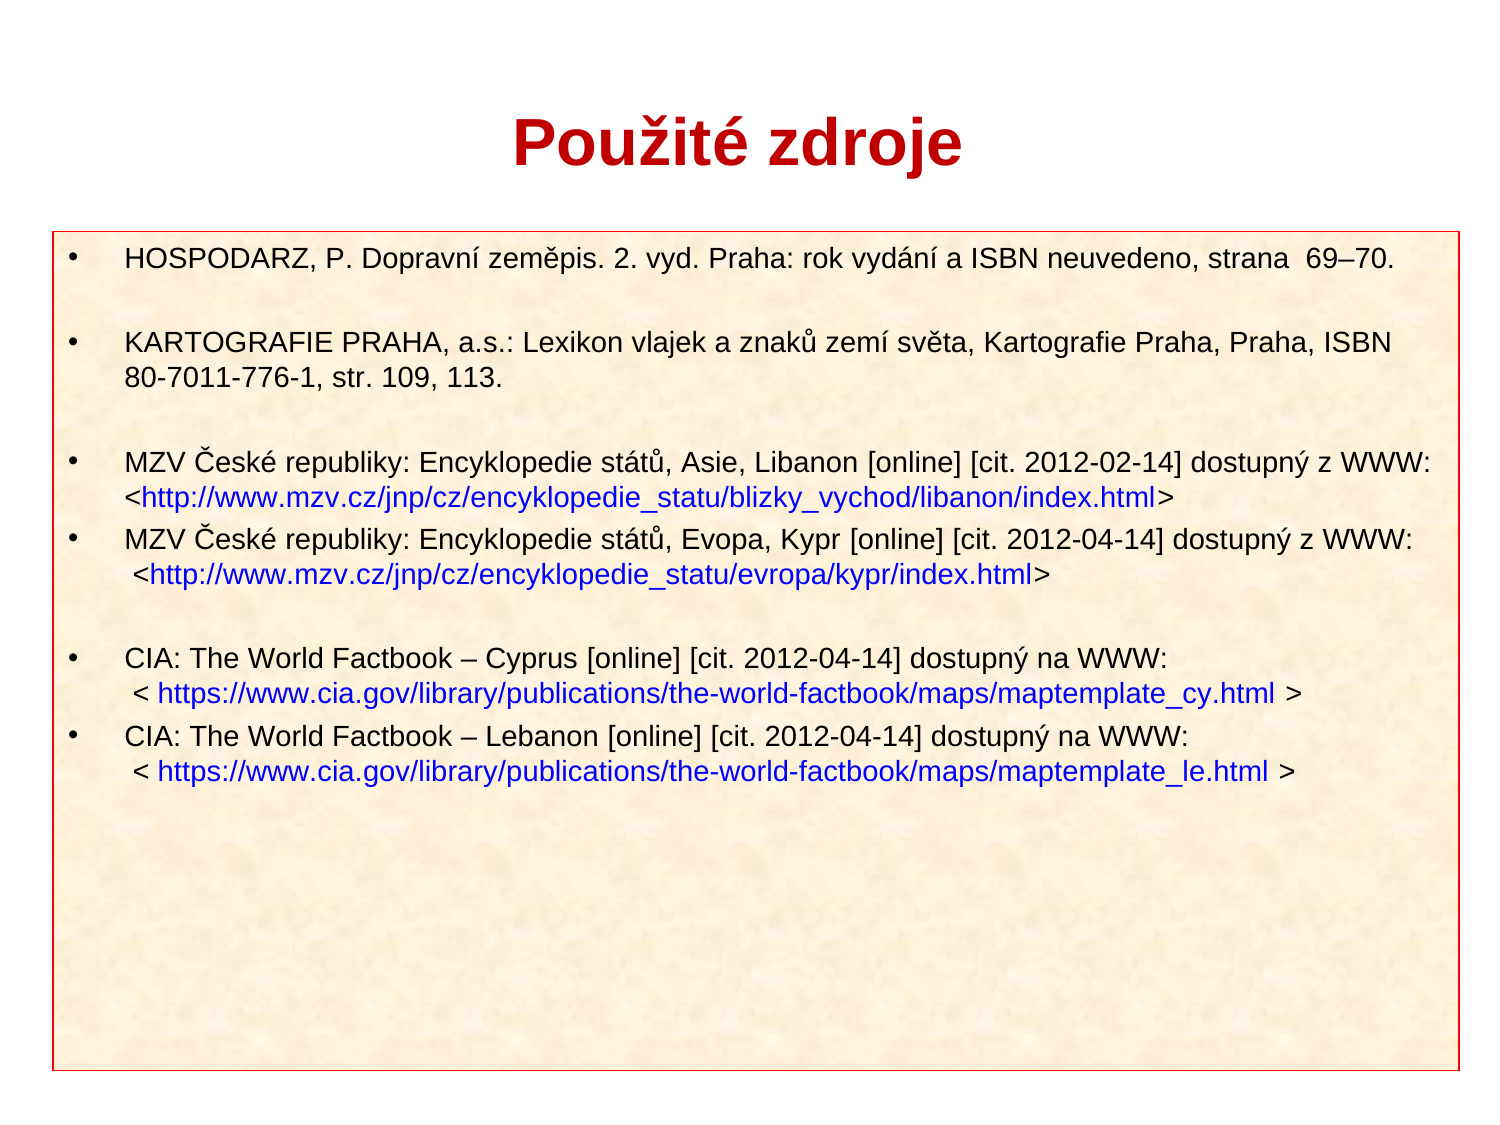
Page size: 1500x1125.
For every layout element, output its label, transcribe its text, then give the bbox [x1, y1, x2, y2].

list HOSPODARZ, P. Dopravní zeměpis. 2. vyd. Praha: rok vydání a ISBN neuvedeno, strana 69–70. KARTOGRAFIE PRAHA, a.s.: Lexikon vlajek a znaků zemí světa, Kartografie Praha, Praha, ISBN 80-7011-776-1, str. 109, 113. MZV České republiky: Encyklopedie států, Asie, Libanon [online] [cit. 2012-02-14] dostupný z WWW: <http://www.mzv.cz/jnp/cz/encyklopedie_statu/blizky_vychod/libanon/index.html> MZV České republiky: Encyklopedie států, Evopa, Kypr [online] [cit. 2012-04-14] dostupný z WWW: <http://www.mzv.cz/jnp/cz/encyklopedie_statu/evropa/kypr/index.html> CIA: The World Factbook – Cyprus [online] [cit. 2012-04-14] dostupný na WWW: < https://www.cia.gov/library/publications/the-world-factbook/maps/maptemplate_cy.html > CIA: The World Factbook – Lebanon [online] [cit. 2012-04-14] dostupný na WWW: < https://www.cia.gov/library/publications/the-world-factbook/maps/maptemplate_le.html > [53, 231, 1459, 1071]
title Použité zdroje [53, 66, 1424, 212]
